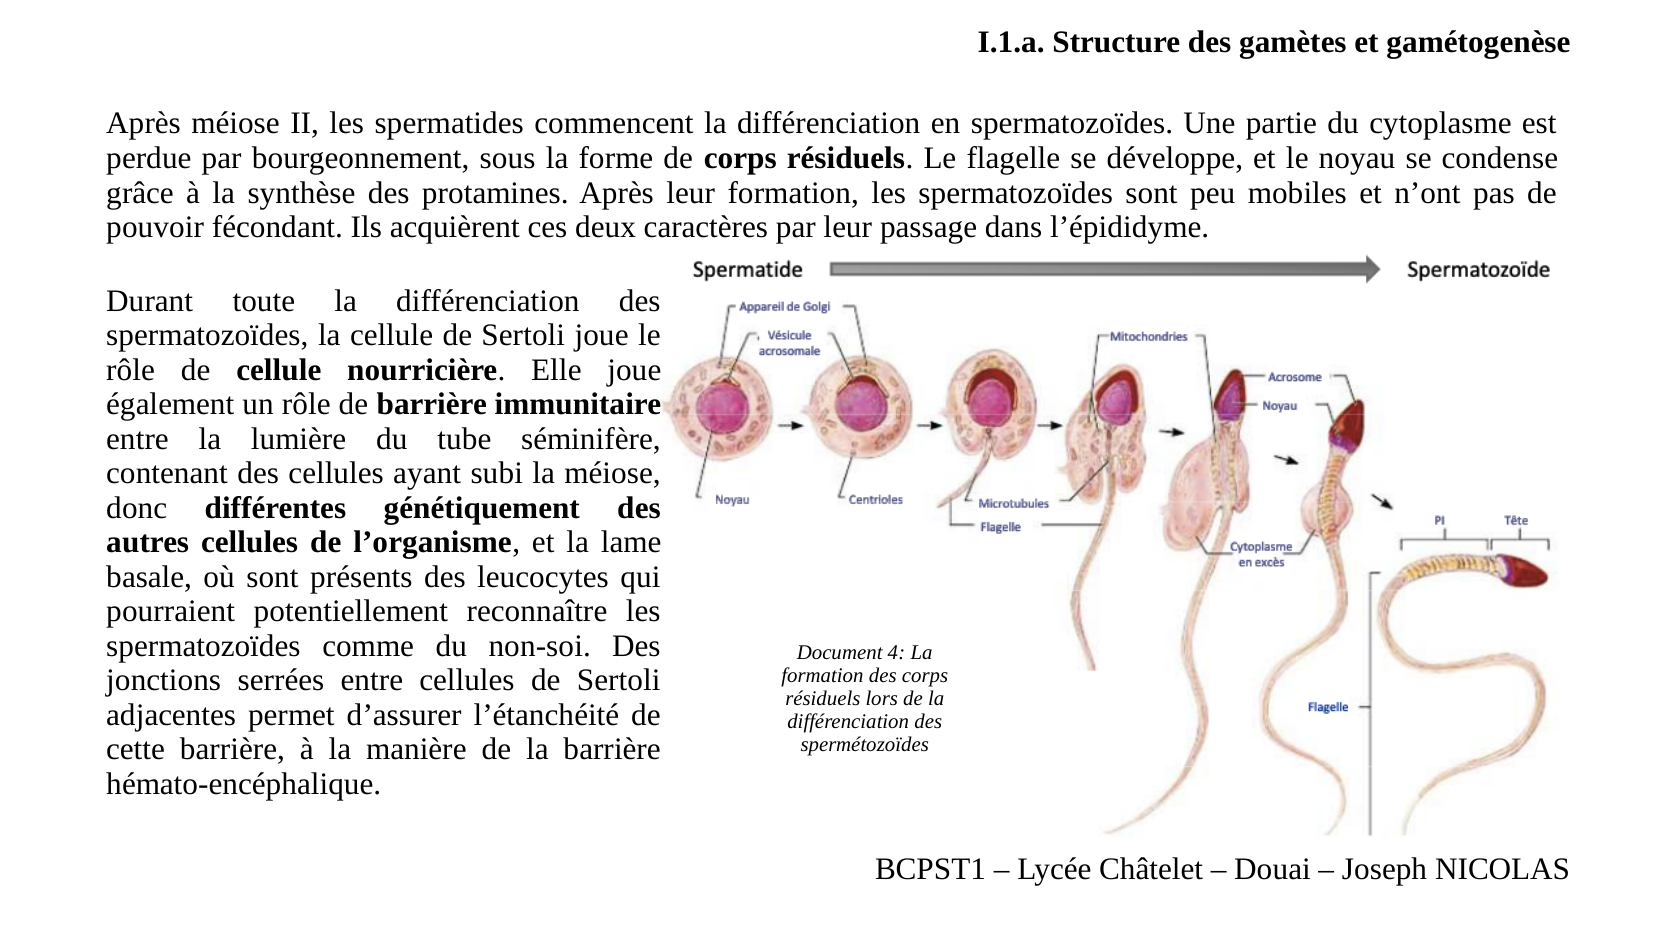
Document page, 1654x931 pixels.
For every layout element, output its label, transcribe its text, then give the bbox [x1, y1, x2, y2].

text_box I.1.a. Structure des gamètes et gamétogenèse [401, 5, 1572, 78]
text_box Document 4: La formation des corps résiduels lors de la différenciation des spermétozoïdes [772, 617, 957, 780]
picture [642, 247, 1606, 843]
text_box Après méiose II, les spermatides commencent la différenciation en spermatozoïdes. Une partie du cytoplasme est perdue par bourgeonnement, sous la forme de corps résiduels. Le flagelle se développe, et le noyau se condense grâce à la synthèse des protamines. Après leur formation, les spermatozoïdes sont peu mobiles et n’ont pas de pouvoir fécondant. Ils acquièrent ces deux caractères par leur passage dans l’épididyme. [106, 106, 1560, 283]
text_box Durant toute la différenciation des spermatozoïdes, la cellule de Sertoli joue le rôle de cellule nourricière. Elle joue également un rôle de barrière immunitaire entre la lumière du tube séminifère, contenant des cellules ayant subi la méiose, donc différentes génétiquement des autres cellules de l’organisme, et la lame basale, où sont présents des leucocytes qui pourraient potentiellement reconnaître les spermatozoïdes comme du non-soi. Des jonctions serrées entre cellules de Sertoli adjacentes permet d’assurer l’étanchéité de cette barrière, à la manière de la barrière hémato-encéphalique. [106, 283, 662, 801]
text_box BCPST1 – Lycée Châtelet – Douai – Joseph NICOLAS [637, 832, 1571, 905]
